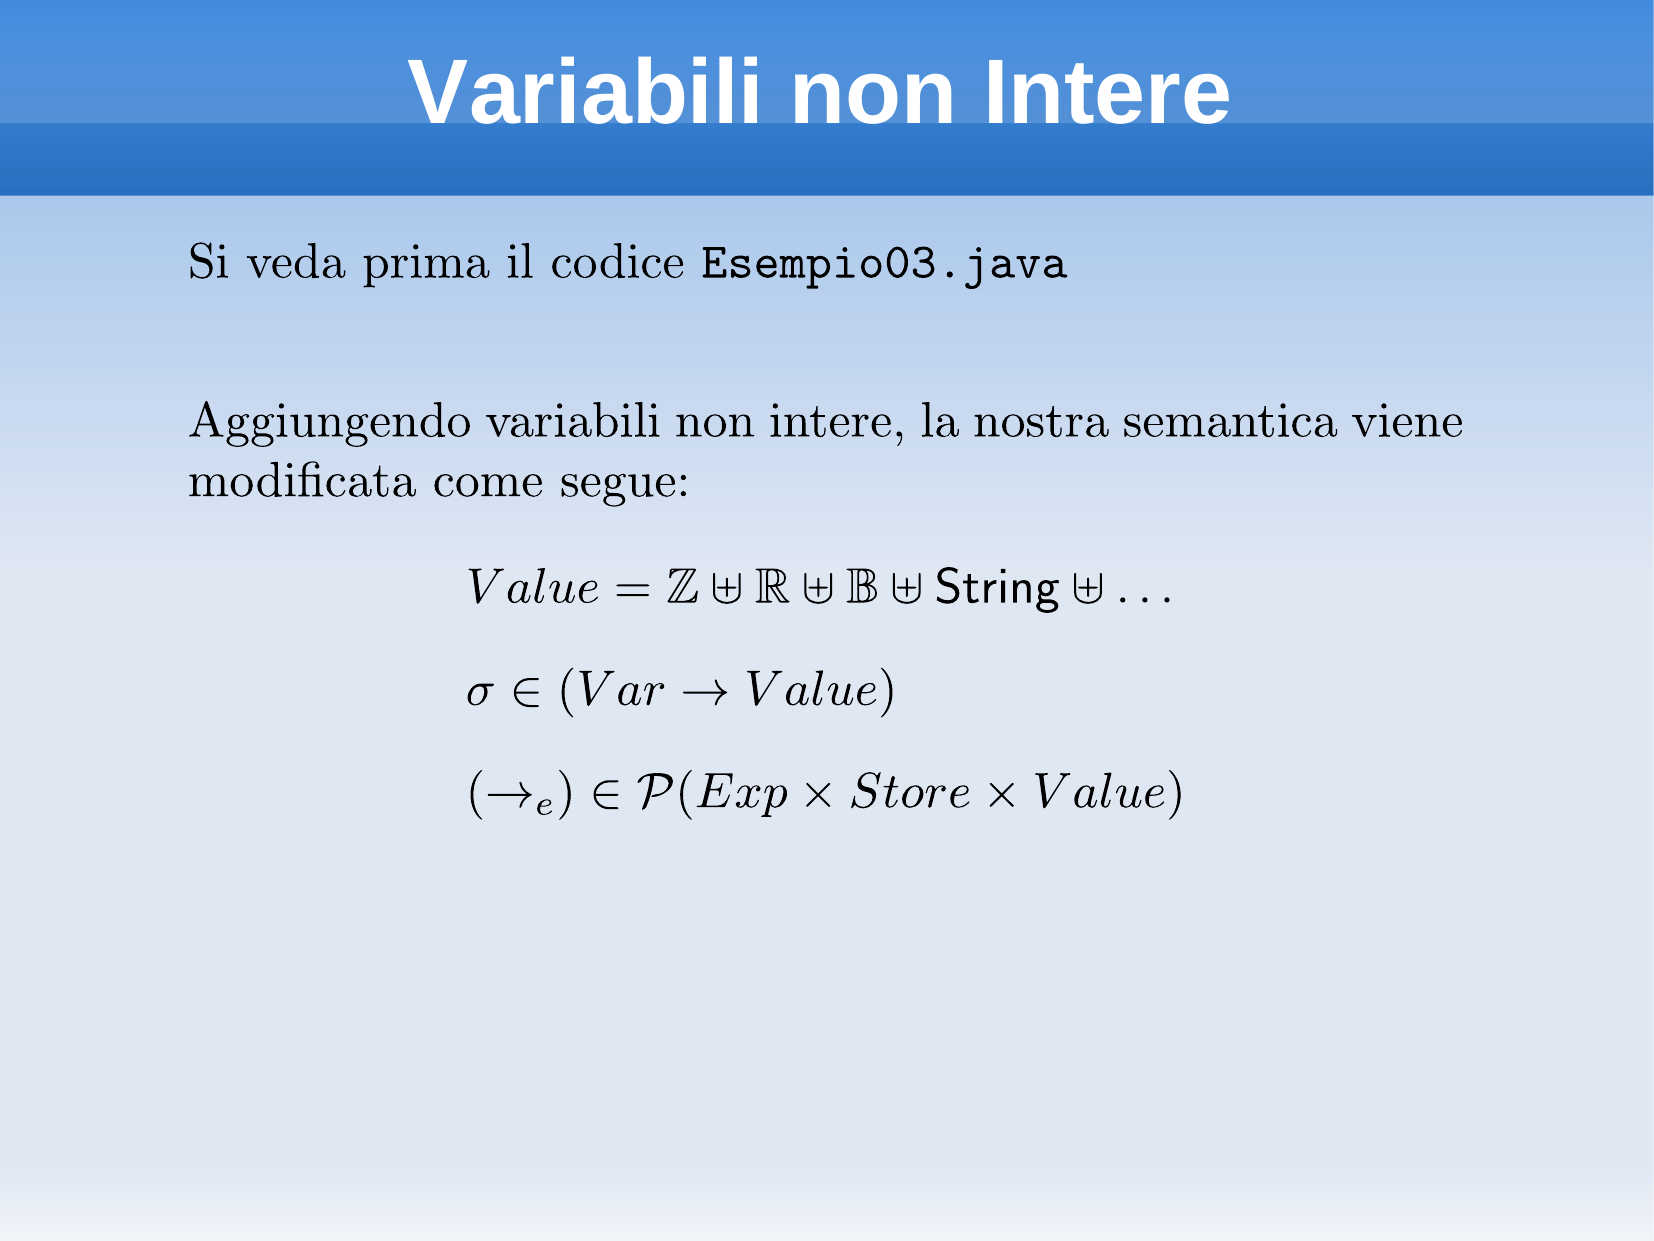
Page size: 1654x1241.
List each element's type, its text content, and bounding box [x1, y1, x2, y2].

picture [0, 0, 1654, 1241]
text_box [187, 242, 1464, 820]
title Variabili non Intere [76, 0, 1565, 188]
